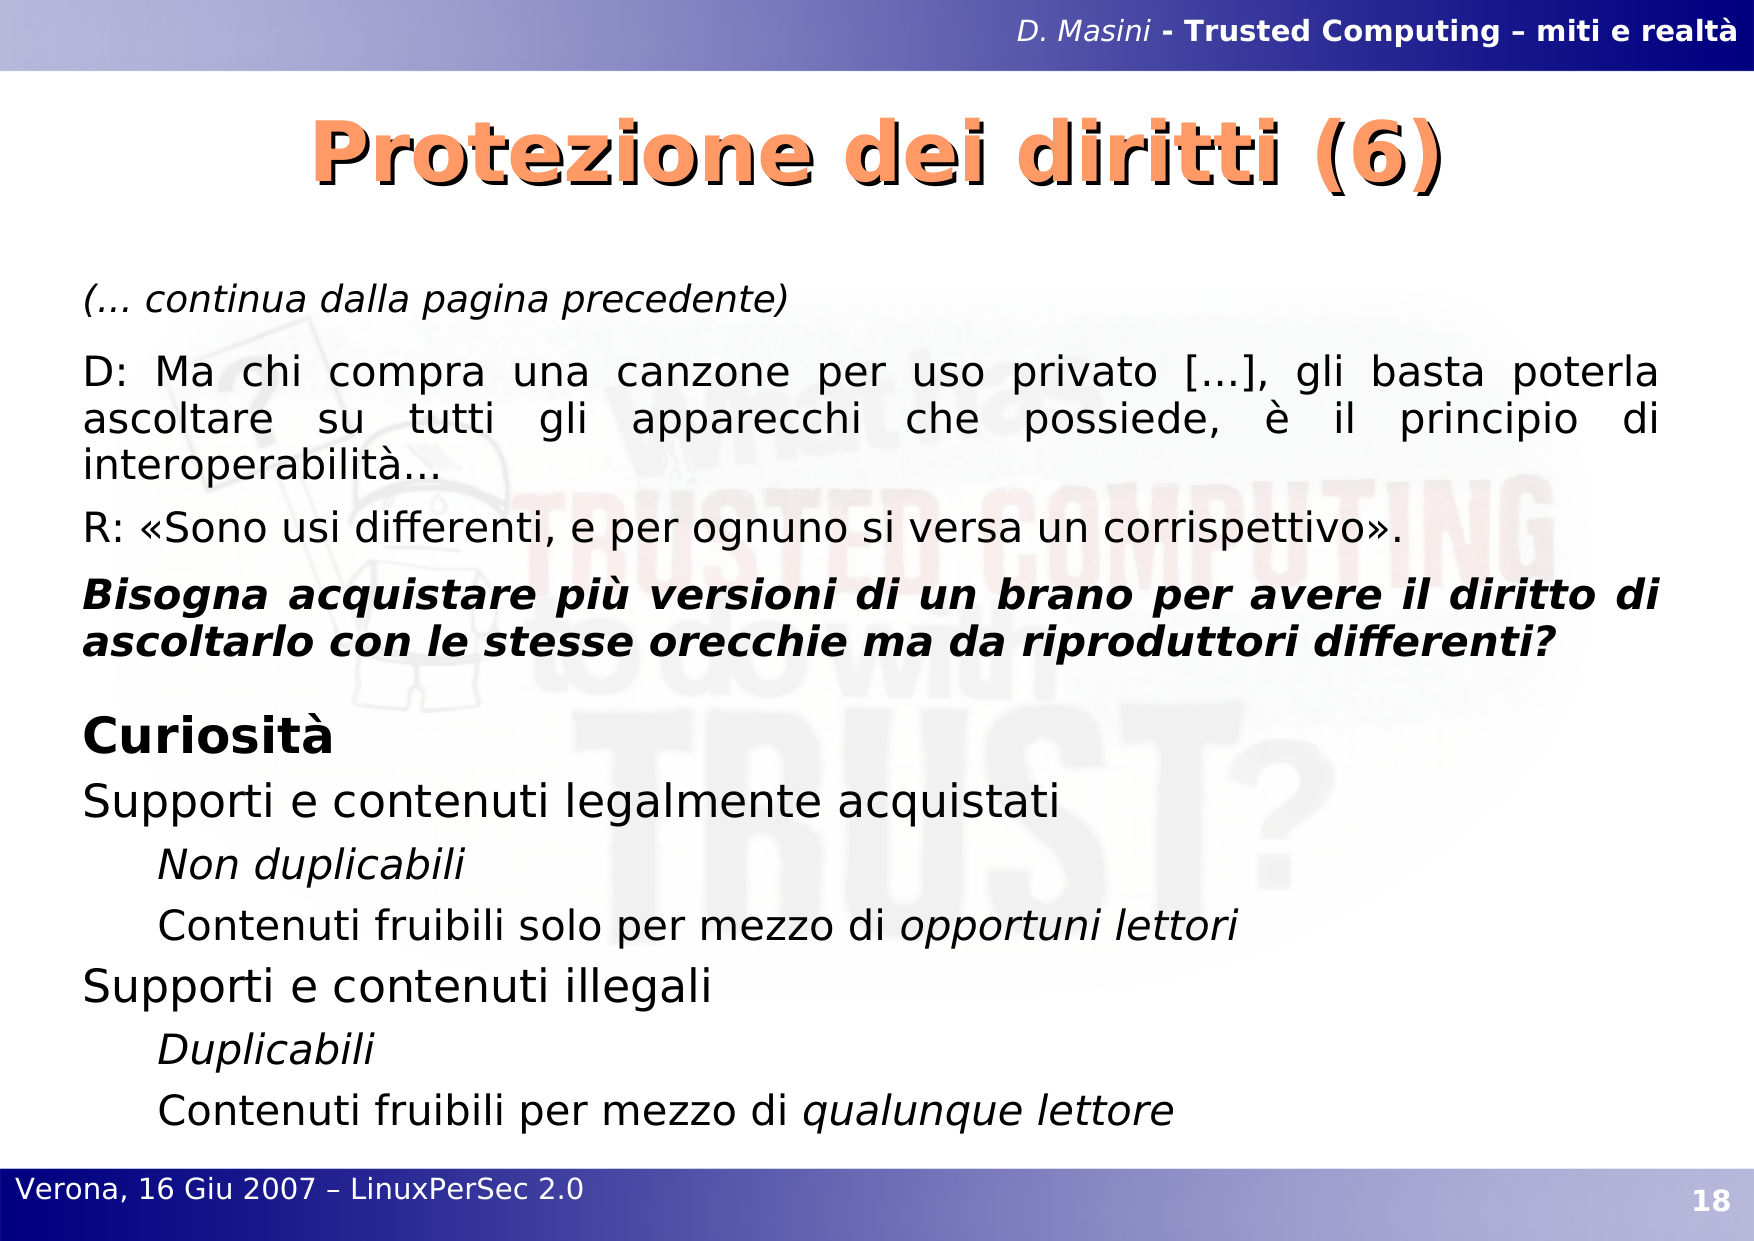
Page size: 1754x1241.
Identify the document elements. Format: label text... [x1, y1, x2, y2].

list (... continua dalla pagina precedente) D: Ma chi compra una canzone per uso privato [...], gli basta poterla ascoltare su tutti gli apparecchi che possiede, è il principio di interoperabilità... R: «Sono usi differenti, e per ognuno si versa un corrispettivo». Bisogna acquistare più versioni di un brano per avere il diritto di ascoltarlo con le stesse orecchie ma da riproduttori differenti? Curiosità Supporti e contenuti legalmente acquistati Non duplicabili Contenuti fruibili solo per mezzo di opportuni lettori Supporti e contenuti illegali Duplicabili Contenuti fruibili per mezzo di qualunque lettore [82, 279, 1661, 1137]
picture [0, 0, 1754, 1241]
title Protezione dei diritti (6) [87, 49, 1667, 257]
